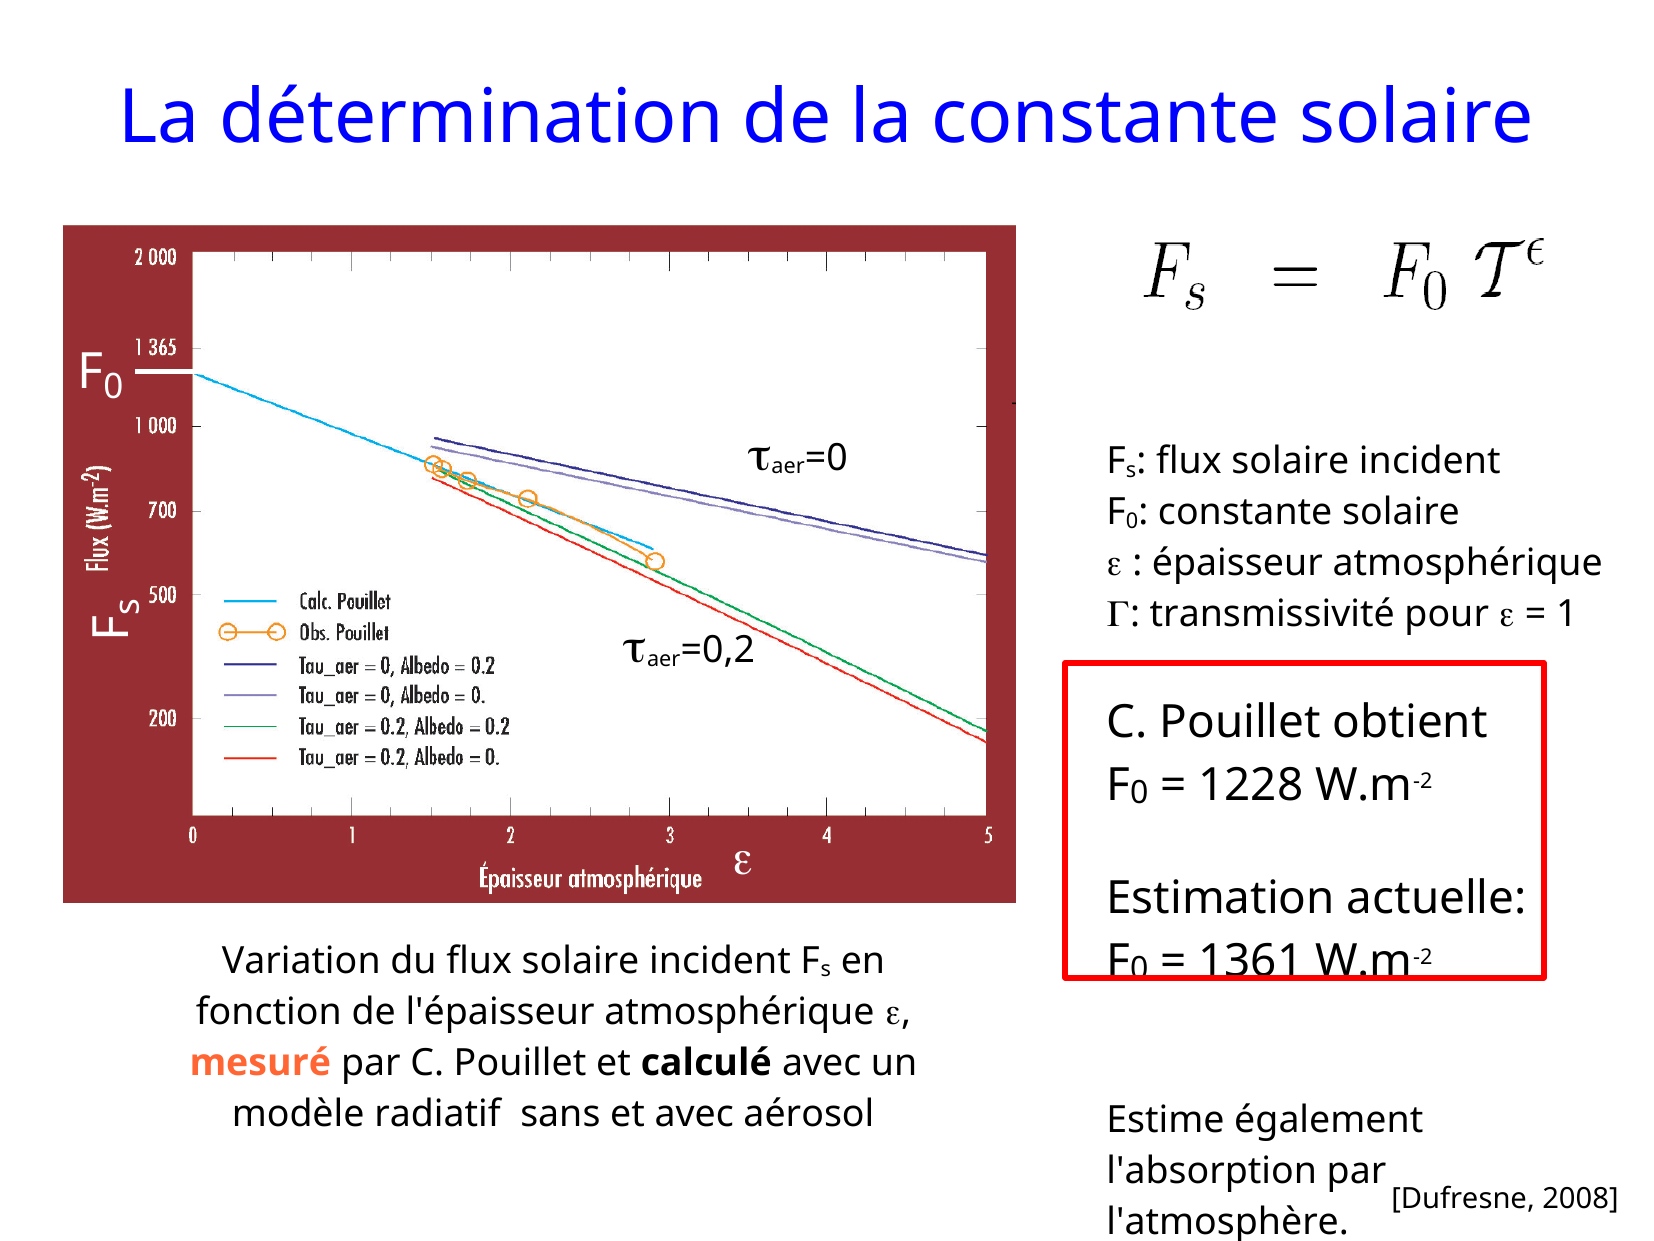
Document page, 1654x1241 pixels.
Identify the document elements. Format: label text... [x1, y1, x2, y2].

text_box [1068, 919, 1074, 975]
text_box  [717, 832, 774, 913]
text_box aer=0 [734, 422, 889, 510]
text_box aer=0,2 [610, 615, 775, 703]
text_box Fs: flux solaire incident F0: constante solaire  : épaisseur atmosphérique : transmissivité pour  = 1 C. Pouillet obtient F0 = 1228 W.m-2 Estimation actuelle: F0 = 1361 W.m-2 Estime également l'absorption par l'atmosphère. [1091, 426, 1654, 1200]
text_box Fs: flux solaire incident F0: constante solaire  : épaisseur atmosphérique : transmissivité pour  = 1 C. Pouillet obtient F0 = 1228 W.m-2 Estimation actuelle: F0 = 1361 W.m-2 Estime également l'absorption par l'atmosphère. [1091, 666, 1541, 975]
text_box F0 [62, 327, 147, 406]
text_box Fs [67, 573, 146, 656]
text_box [62, 919, 1074, 993]
text_box Variation du flux solaire incident Fs en fonction de l'épaisseur atmosphérique , mesuré par C. Pouillet et calculé avec un modèle radiatif sans et avec aérosol [140, 926, 967, 1132]
picture [62, 225, 1016, 903]
picture [1123, 221, 1555, 343]
title La détermination de la constante solaire [82, 21, 1571, 206]
text_box [Dufresne, 2008] [1170, 1174, 1634, 1231]
